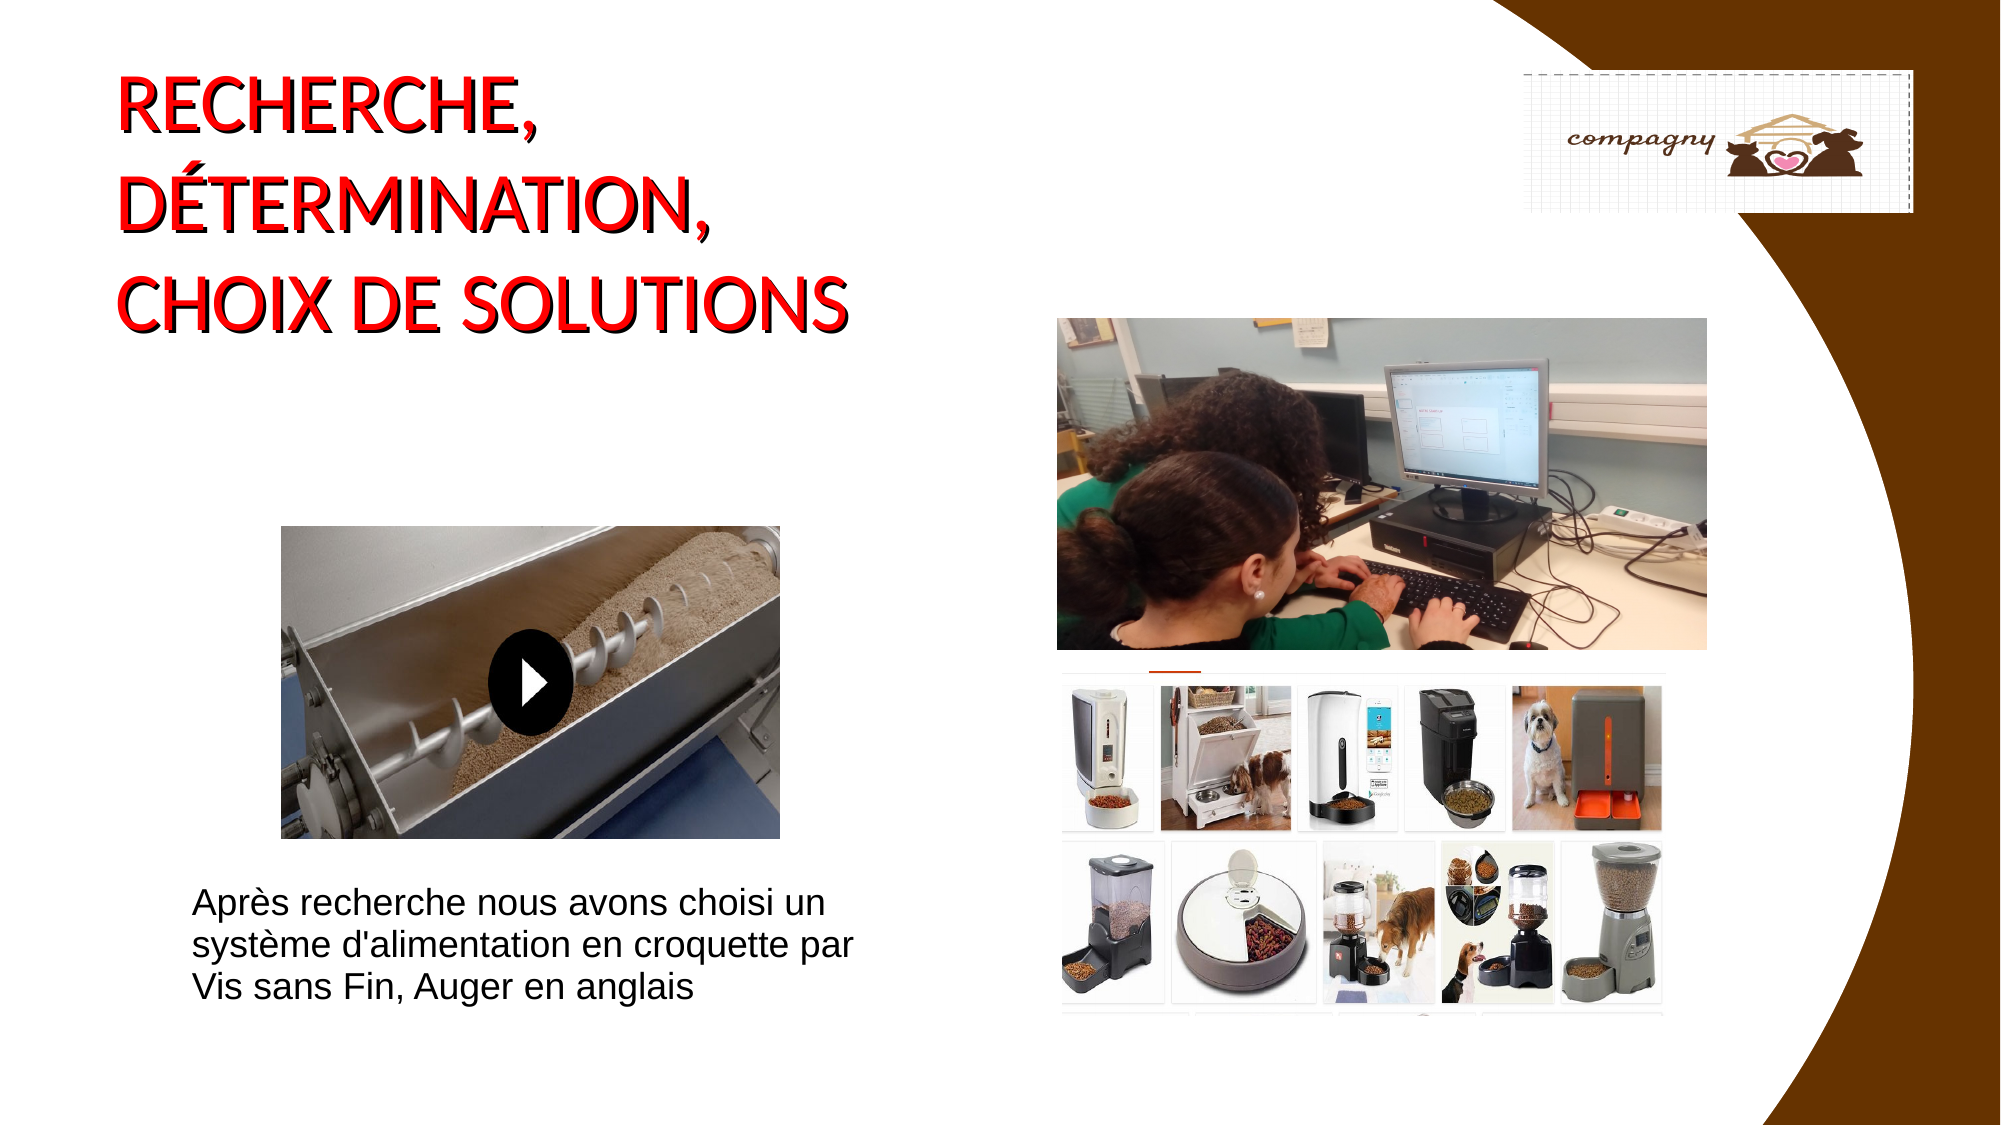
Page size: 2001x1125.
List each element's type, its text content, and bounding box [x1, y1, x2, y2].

text_box Après recherche nous avons choisi un système d'alimentation en croquette par Vis sans Fin, Auger en anglais [177, 874, 922, 1057]
picture [1062, 671, 1666, 1016]
picture [1707, 70, 1914, 213]
picture [281, 526, 780, 839]
picture [1057, 318, 1707, 650]
text_box RECHERCHE, DÉTERMINATION, CHOIX DE SOLUTIONS [100, 39, 1707, 358]
